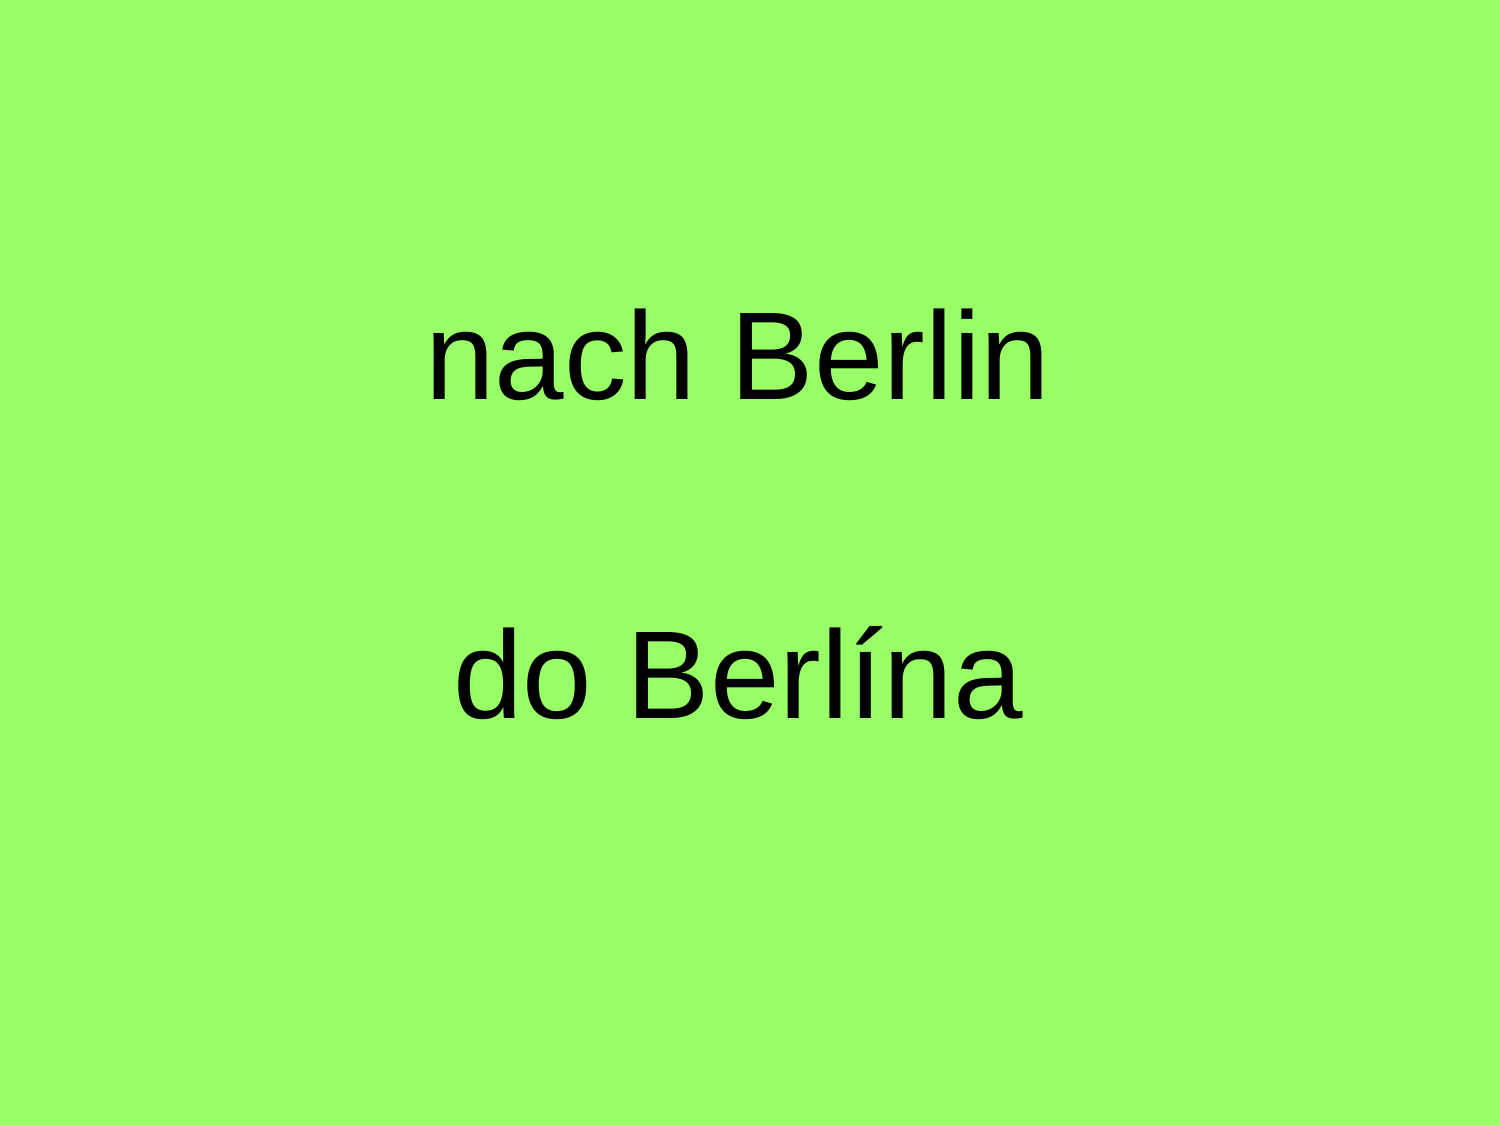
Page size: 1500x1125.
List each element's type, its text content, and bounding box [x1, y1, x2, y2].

subtitle do Berlína [76, 586, 1400, 921]
title nach Berlin [88, 160, 1388, 539]
